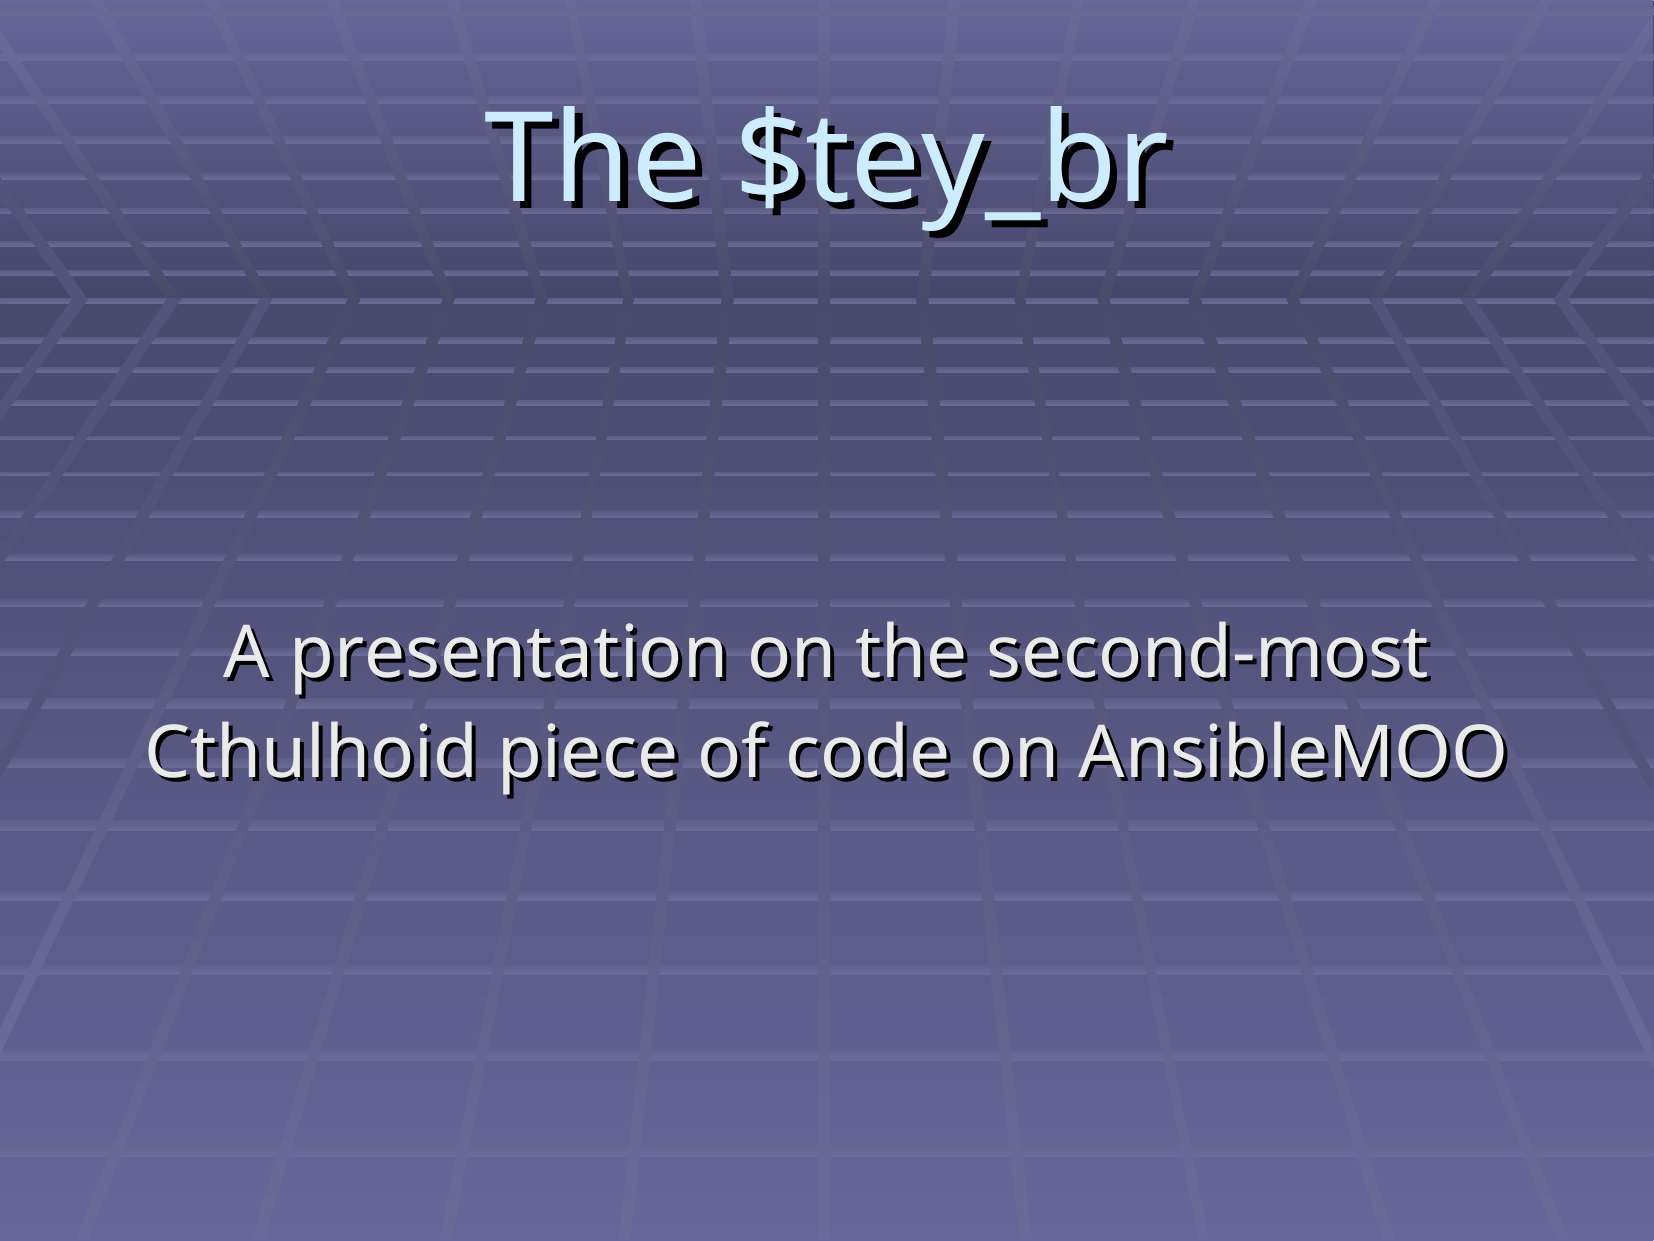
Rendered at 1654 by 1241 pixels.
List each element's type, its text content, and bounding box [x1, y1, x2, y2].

title The $tey_br [82, 56, 1572, 250]
subtitle A presentation on the second-most Cthulhoid piece of code on AnsibleMOO [82, 297, 1572, 1102]
